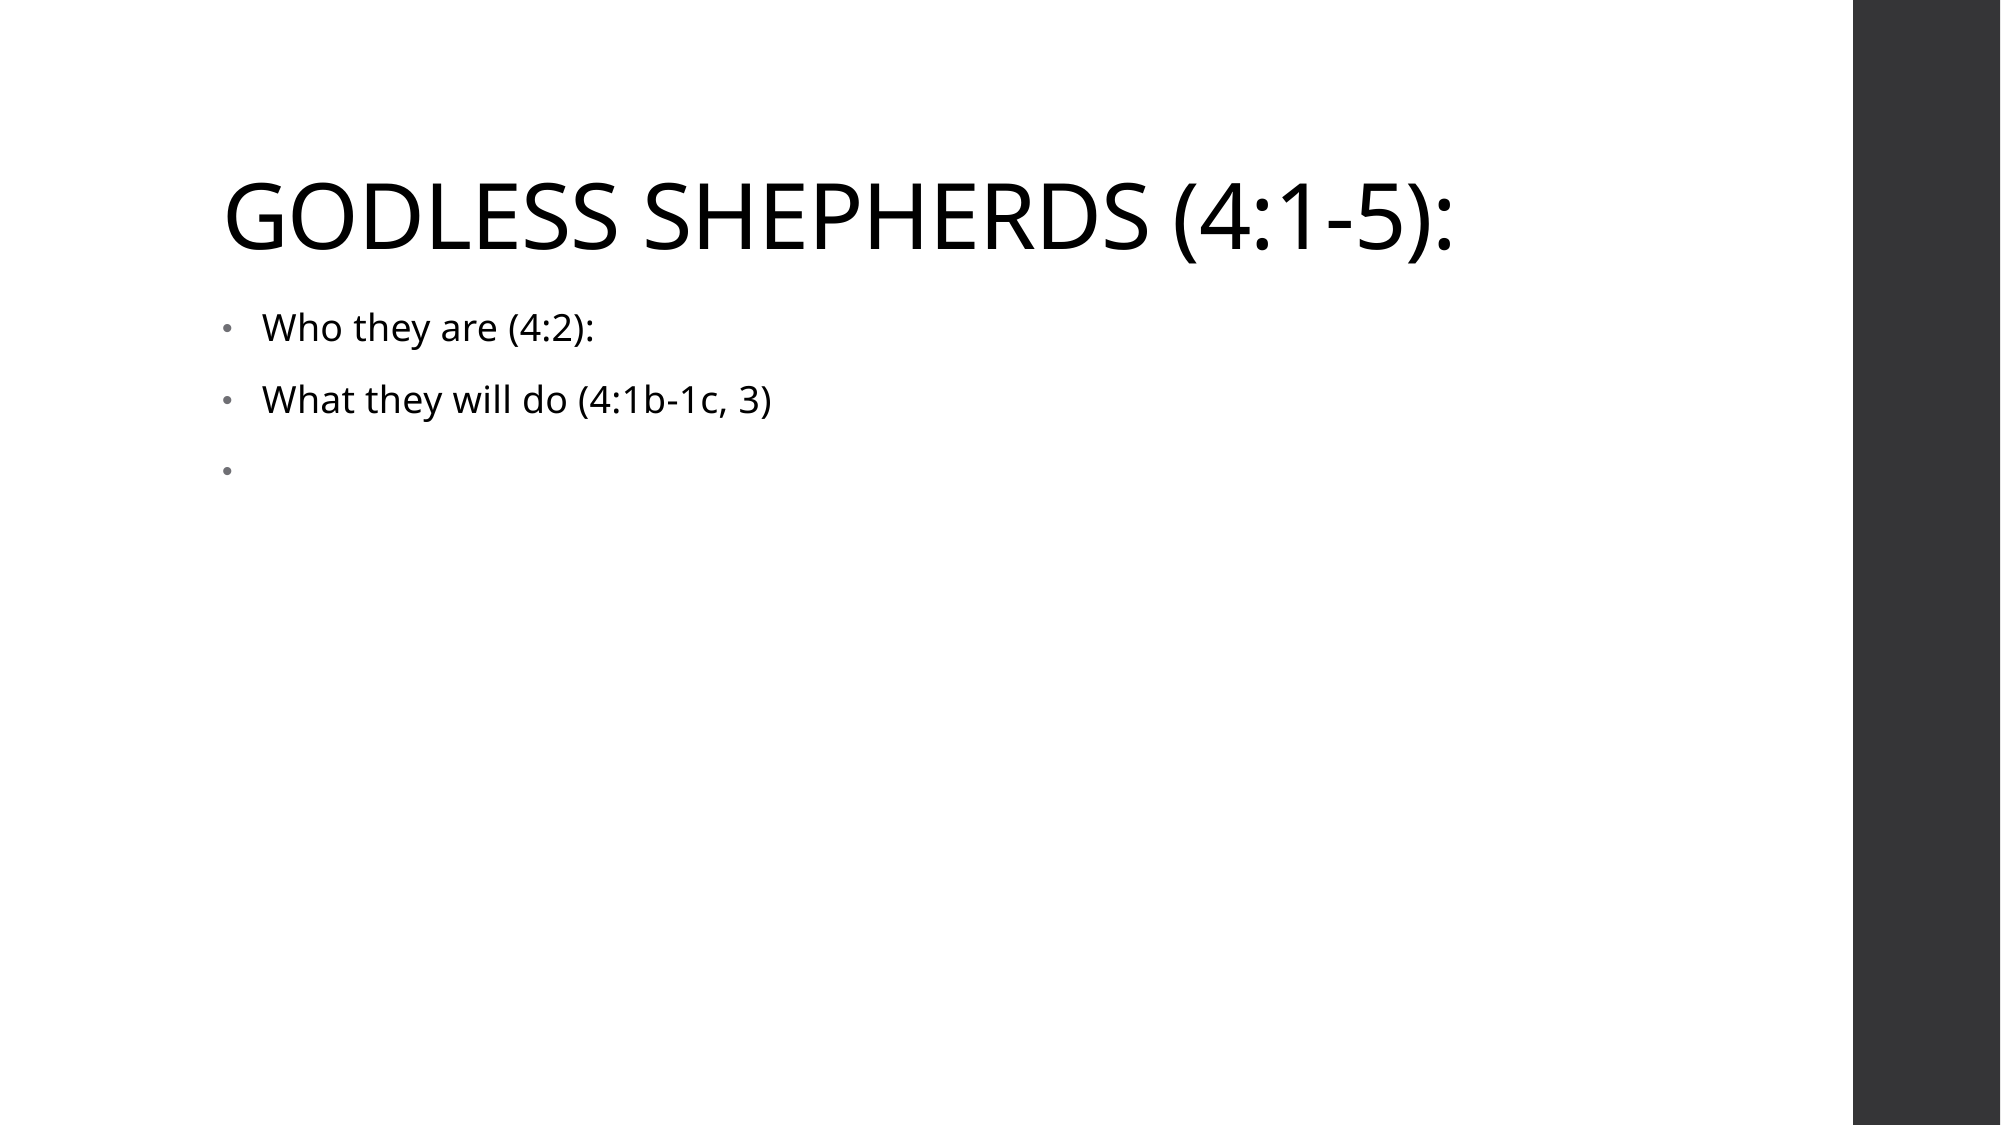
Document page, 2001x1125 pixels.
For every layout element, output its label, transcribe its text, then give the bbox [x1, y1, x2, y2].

list Who they are (4:2): What they will do (4:1b-1c, 3) [206, 299, 1617, 1014]
title GODLESS SHEPHERDS (4:1-5): [206, 60, 1797, 278]
